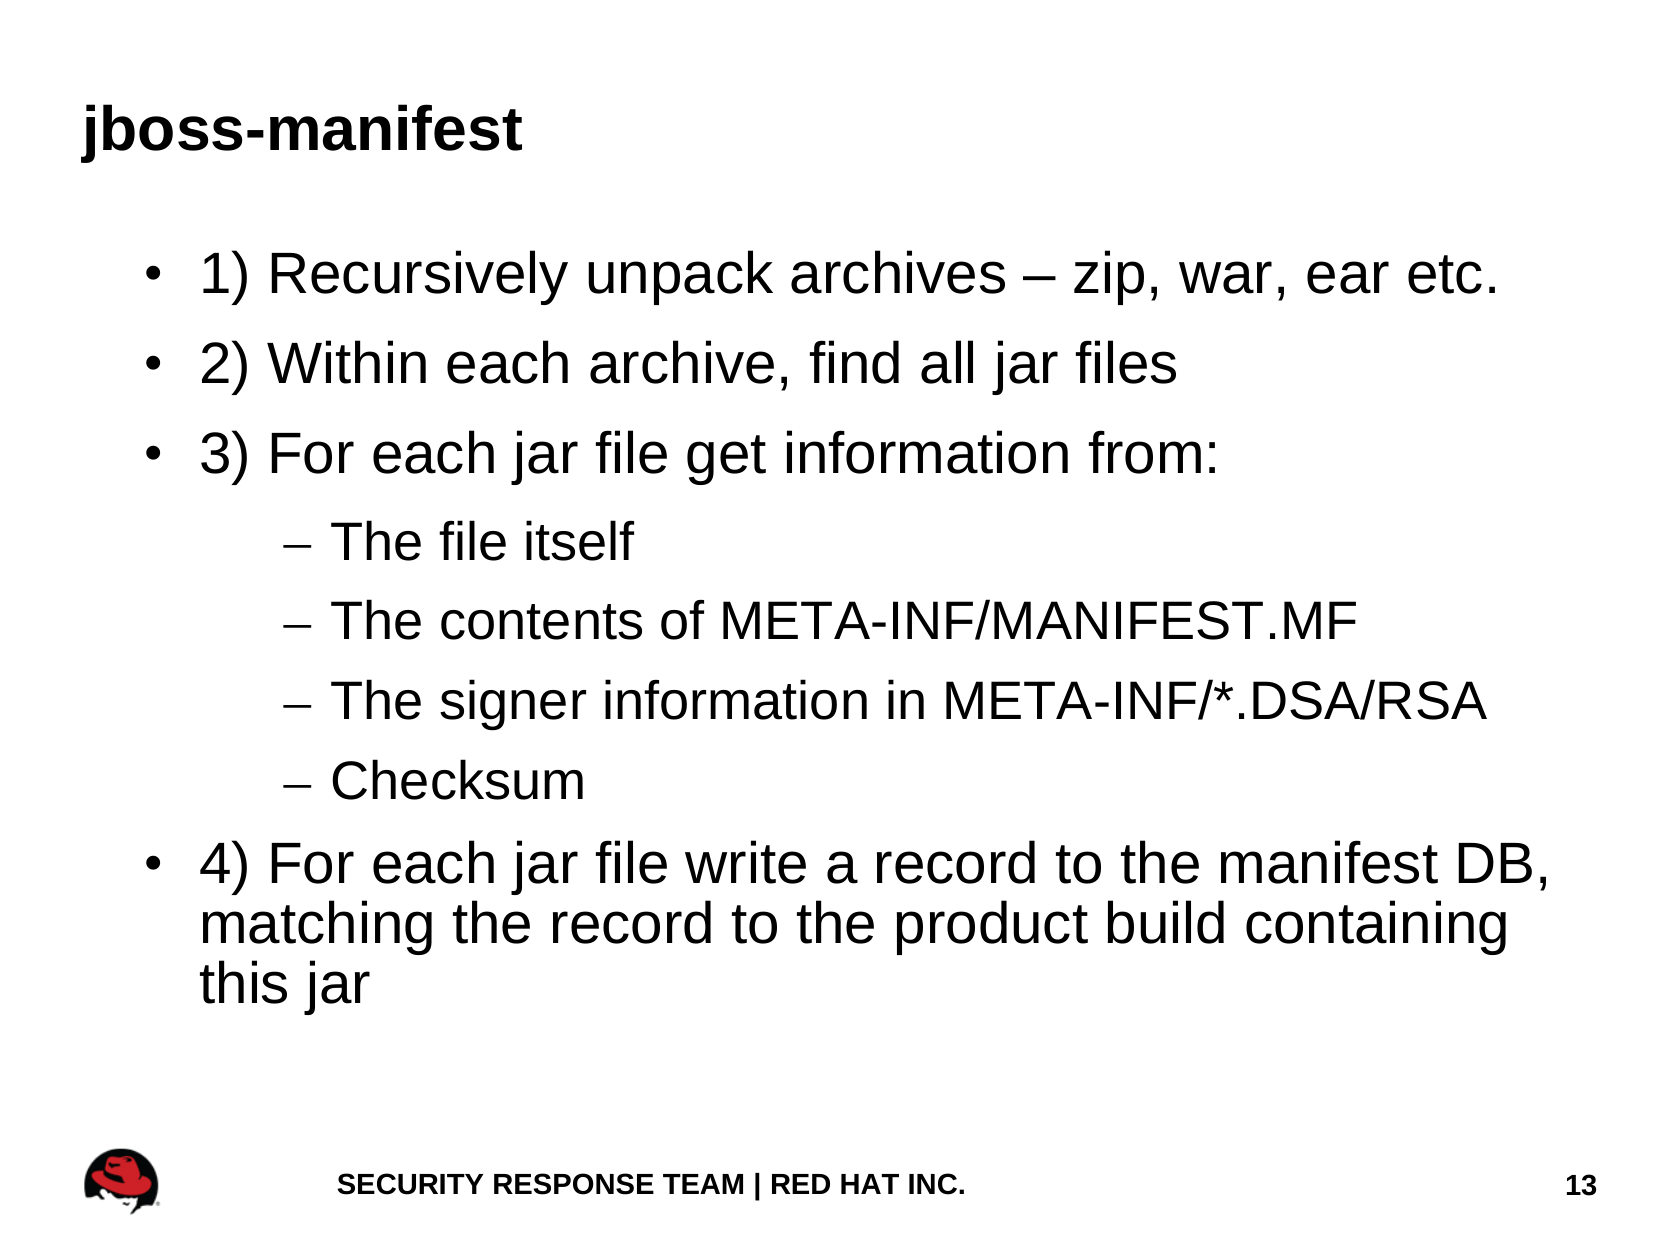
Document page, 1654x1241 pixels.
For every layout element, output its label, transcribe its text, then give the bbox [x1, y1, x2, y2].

picture [83, 1146, 166, 1224]
title jboss-manifest [82, 37, 1571, 225]
list 1) Recursively unpack archives – zip, war, ear etc. 2) Within each archive, find all jar files 3) For each jar file get information from: The file itself The contents of META-INF/MANIFEST.MF The signer information in META-INF/*.DSA/RSA Checksum 4) For each jar file write a record to the manifest DB, matching the record to the product build containing this jar [86, 244, 1575, 1021]
